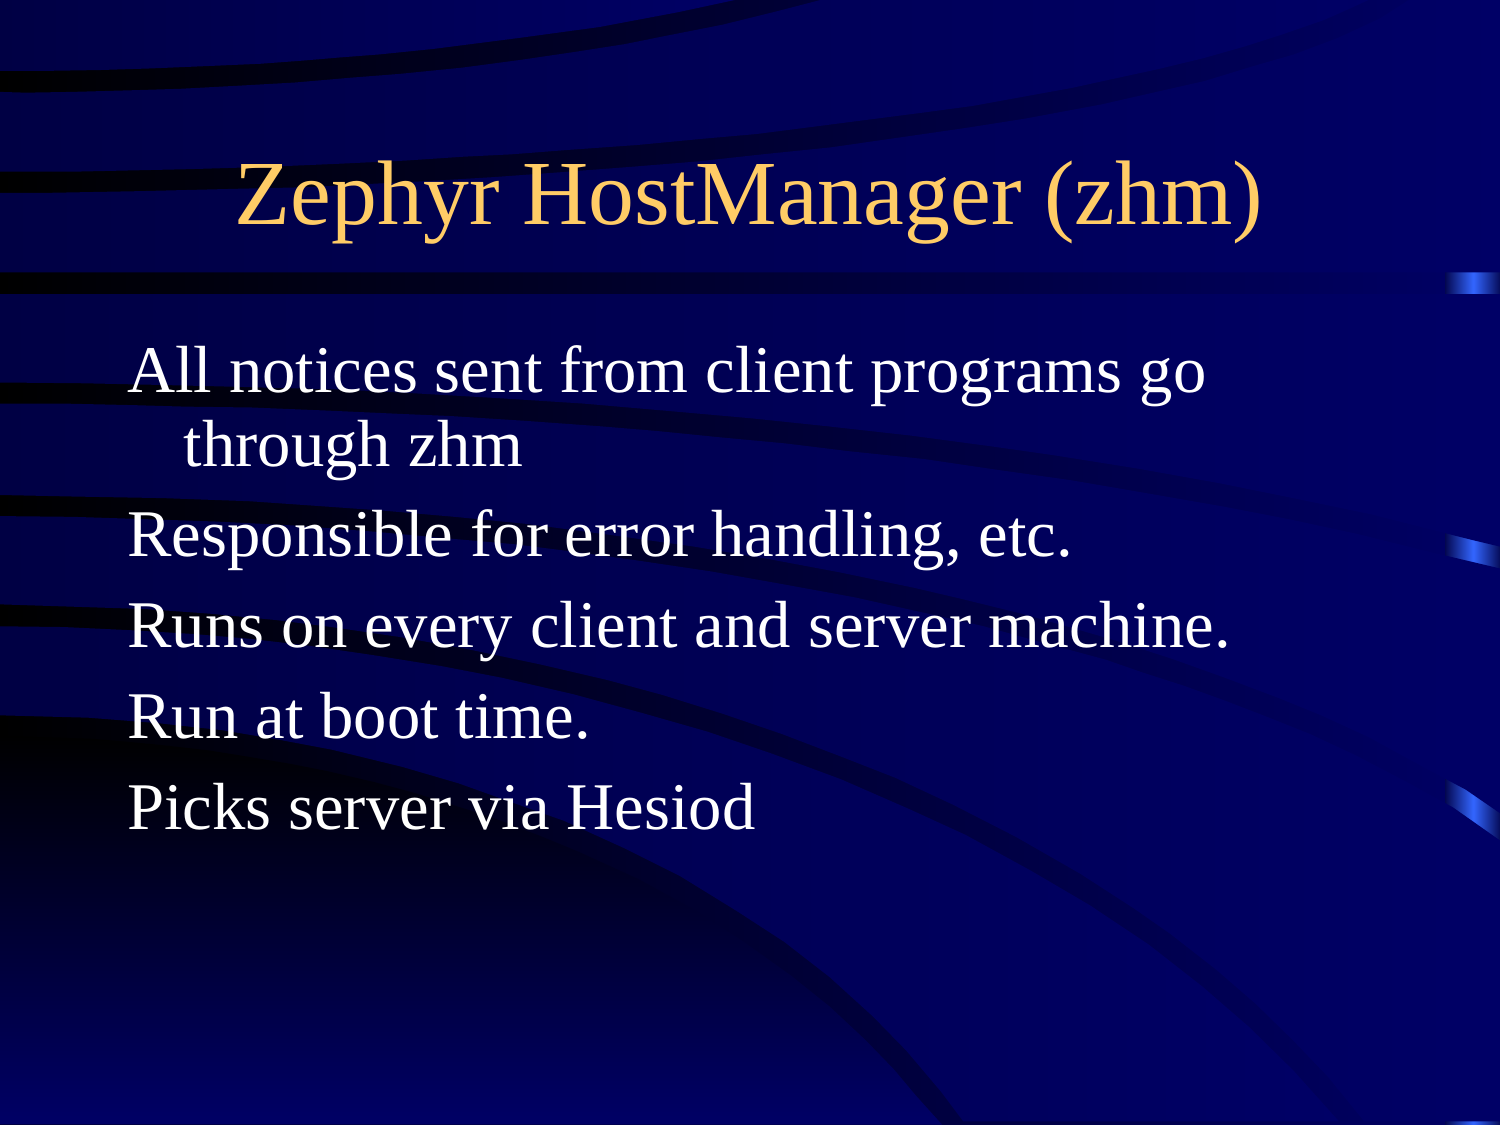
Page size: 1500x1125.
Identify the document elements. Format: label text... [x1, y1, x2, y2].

list All notices sent from client programs go through zhm Responsible for error handling, etc. Runs on every client and server machine. Run at boot time. Picks server via Hesiod [112, 324, 1388, 1001]
title Zephyr HostManager (zhm) [112, 99, 1388, 288]
